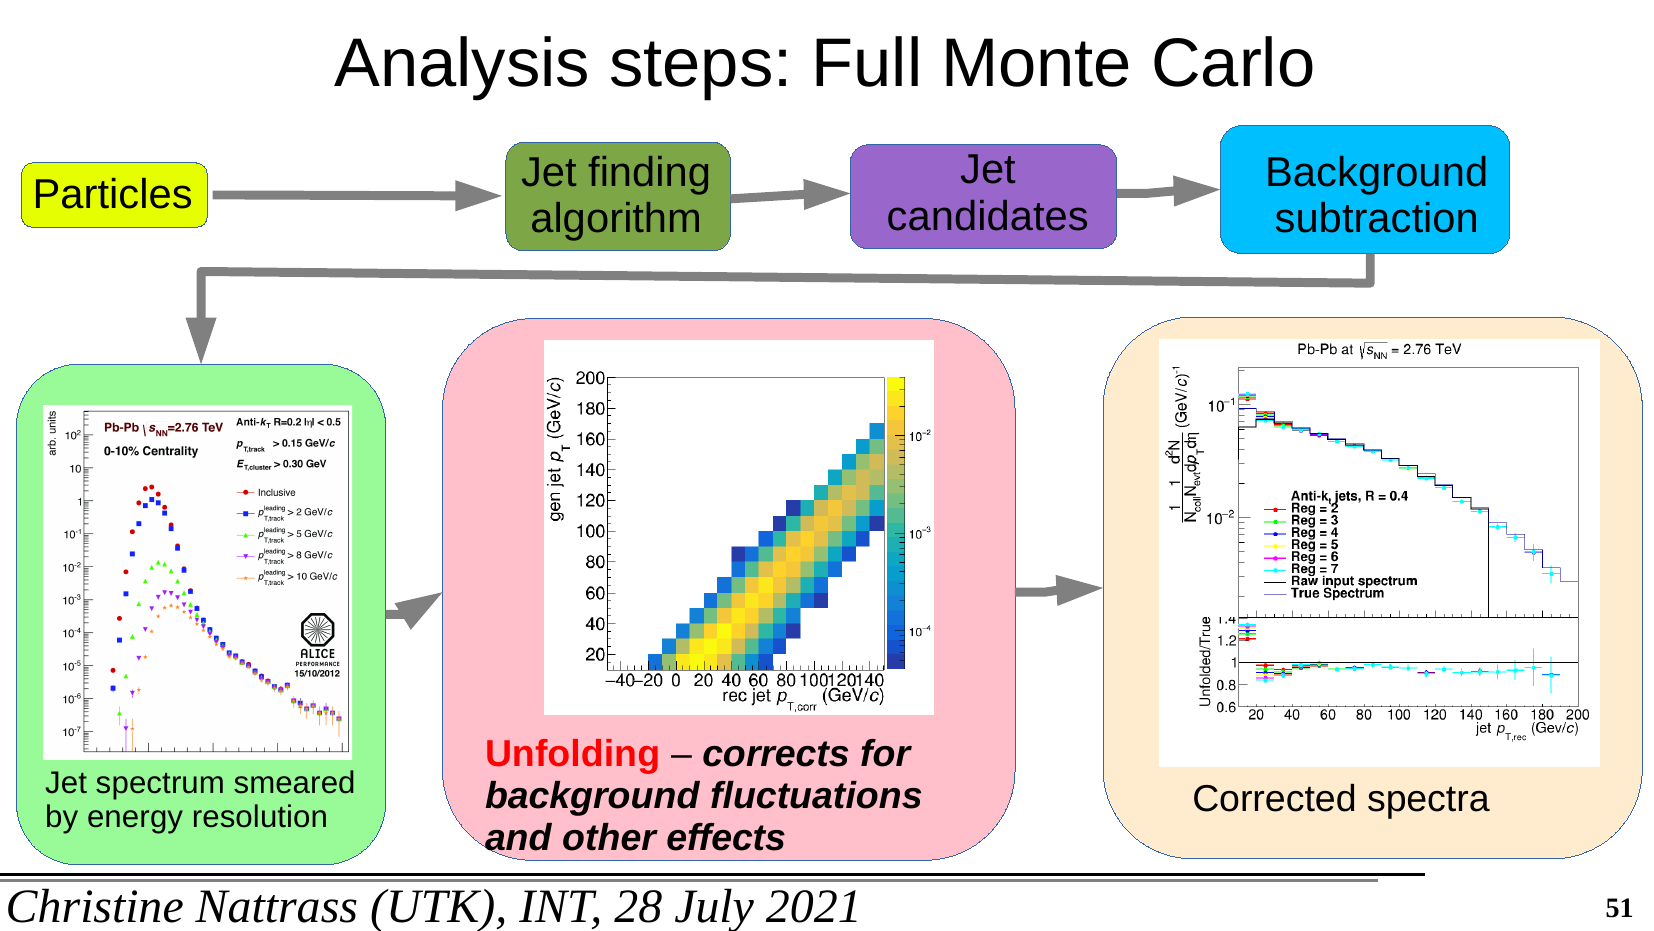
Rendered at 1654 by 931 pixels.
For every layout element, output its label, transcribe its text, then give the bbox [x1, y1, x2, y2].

text_box Particles [13, 163, 213, 225]
text_box [1112, 149, 1117, 244]
text_box [850, 145, 1107, 249]
text_box Jet finding algorithm [502, 140, 731, 249]
text_box [16, 364, 386, 842]
text_box [1103, 317, 1643, 859]
picture [1159, 339, 1600, 767]
text_box [31, 843, 371, 865]
title Analysis steps: Full Monte Carlo [81, 20, 1570, 105]
picture [43, 405, 353, 757]
text_box Jet spectrum smeared by energy resolution [30, 757, 374, 843]
text_box Background subtraction [1233, 140, 1521, 249]
text_box [442, 318, 1016, 835]
text_box Corrected spectra [1177, 770, 1579, 827]
text_box Unfolding – corrects for background fluctuations and other effects [470, 725, 1015, 866]
text_box Jet candidates [864, 138, 1112, 247]
text_box [1220, 125, 1509, 254]
picture [544, 340, 934, 715]
